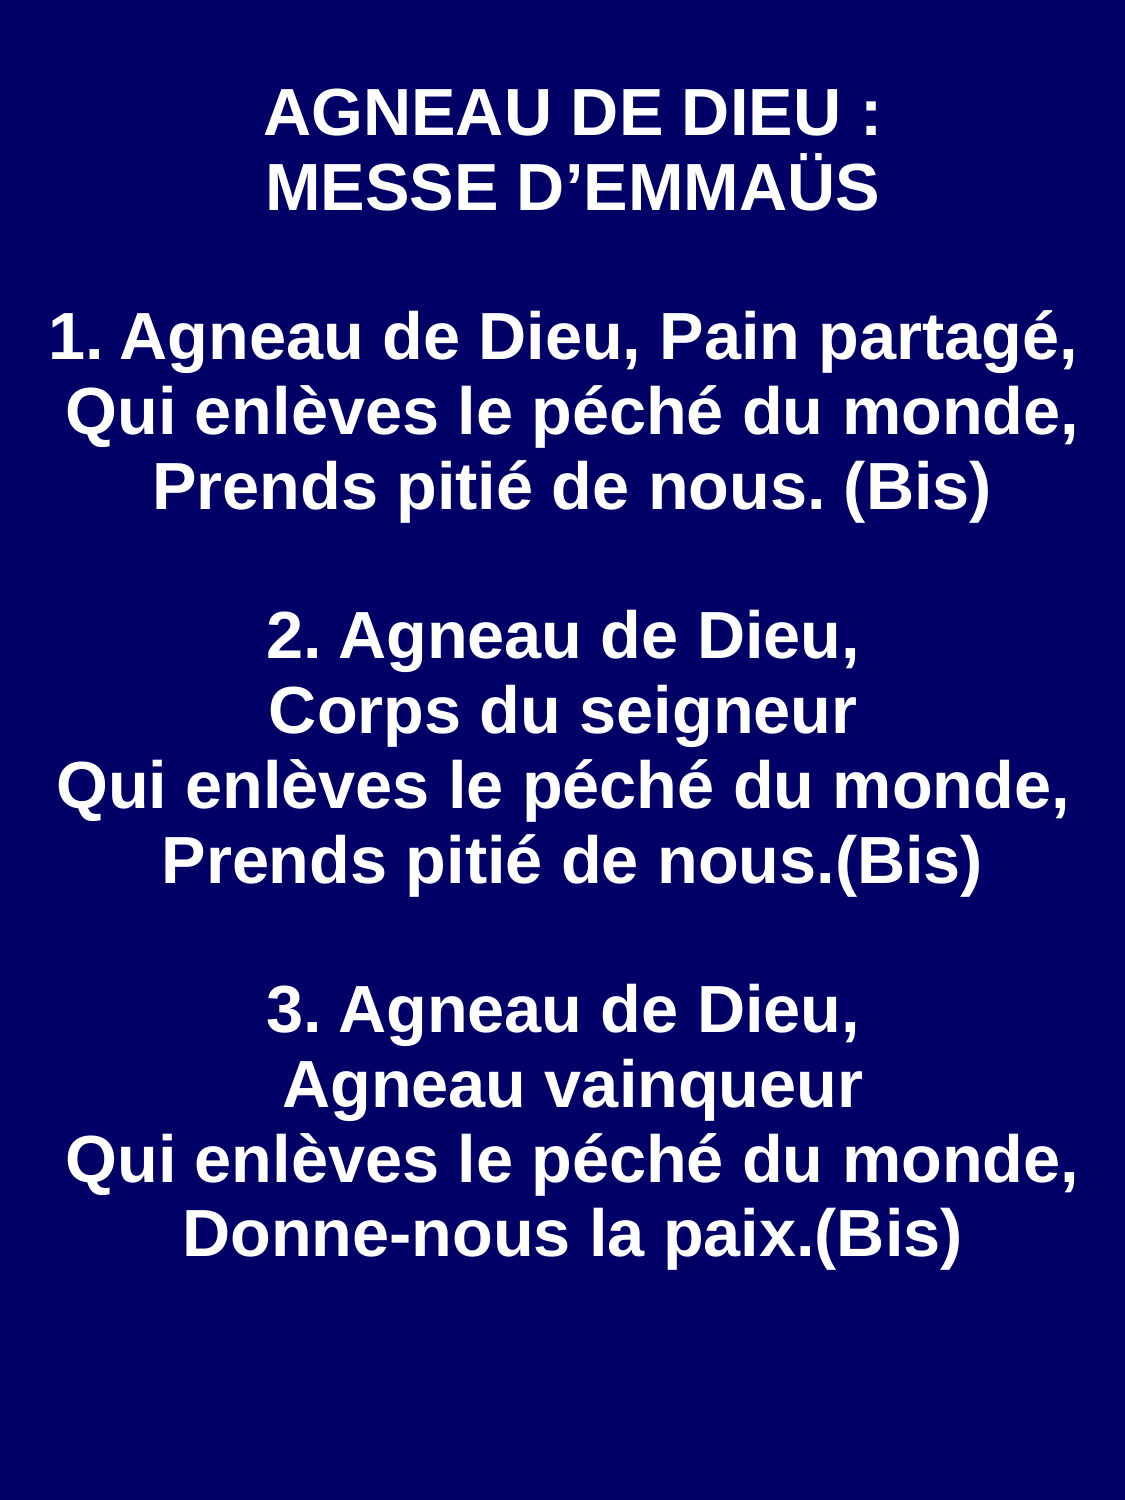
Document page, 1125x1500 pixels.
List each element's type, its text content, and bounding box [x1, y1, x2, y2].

text_box AGNEAU DE DIEU : MESSE D’EMMAÜS 1. Agneau de Dieu, Pain partagé, Qui enlèves le péché du monde, Prends pitié de nous. (Bis) 2. Agneau de Dieu, Corps du seigneur Qui enlèves le péché du monde, Prends pitié de nous.(Bis) 3. Agneau de Dieu, Agneau vainqueur Qui enlèves le péché du monde, Donne-nous la paix.(Bis) [48, 74, 1098, 1421]
